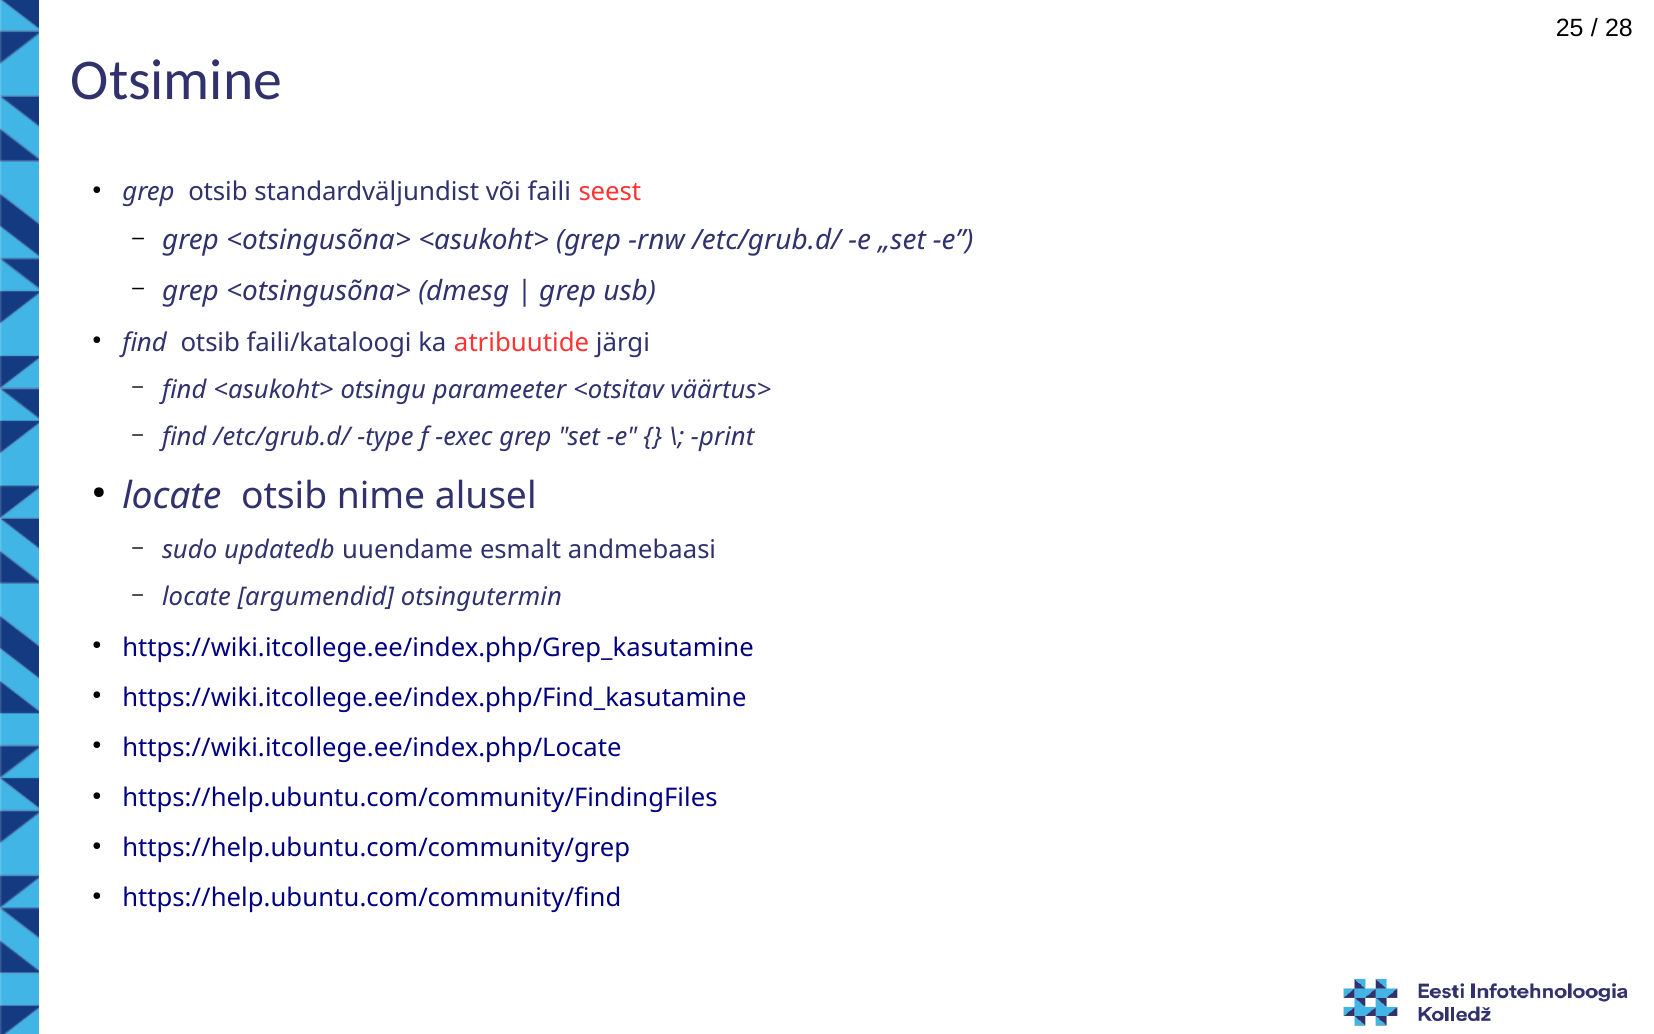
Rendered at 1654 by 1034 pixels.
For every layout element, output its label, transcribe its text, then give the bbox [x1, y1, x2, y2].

title Otsimine [70, 41, 1630, 130]
list grep otsib standardväljundist või faili seest grep <otsingusõna> <asukoht> (grep -rnw /etc/grub.d/ -e „set -e”) grep <otsingusõna> (dmesg | grep usb) find otsib faili/kataloogi ka atribuutide järgi find <asukoht> otsingu parameeter <otsitav väärtus> find /etc/grub.d/ -type f -exec grep "set -e" {} \; -print locate otsib nime alusel sudo updatedb uuendame esmalt andmebaasi locate [argumendid] otsingutermin https://wiki.itcollege.ee/index.php/Grep_kasutamine https://wiki.itcollege.ee/index.php/Find_kasutamine https://wiki.itcollege.ee/index.php/Locate https://help.ubuntu.com/community/FindingFiles https://help.ubuntu.com/community/grep https://help.ubuntu.com/community/find [82, 172, 1595, 916]
